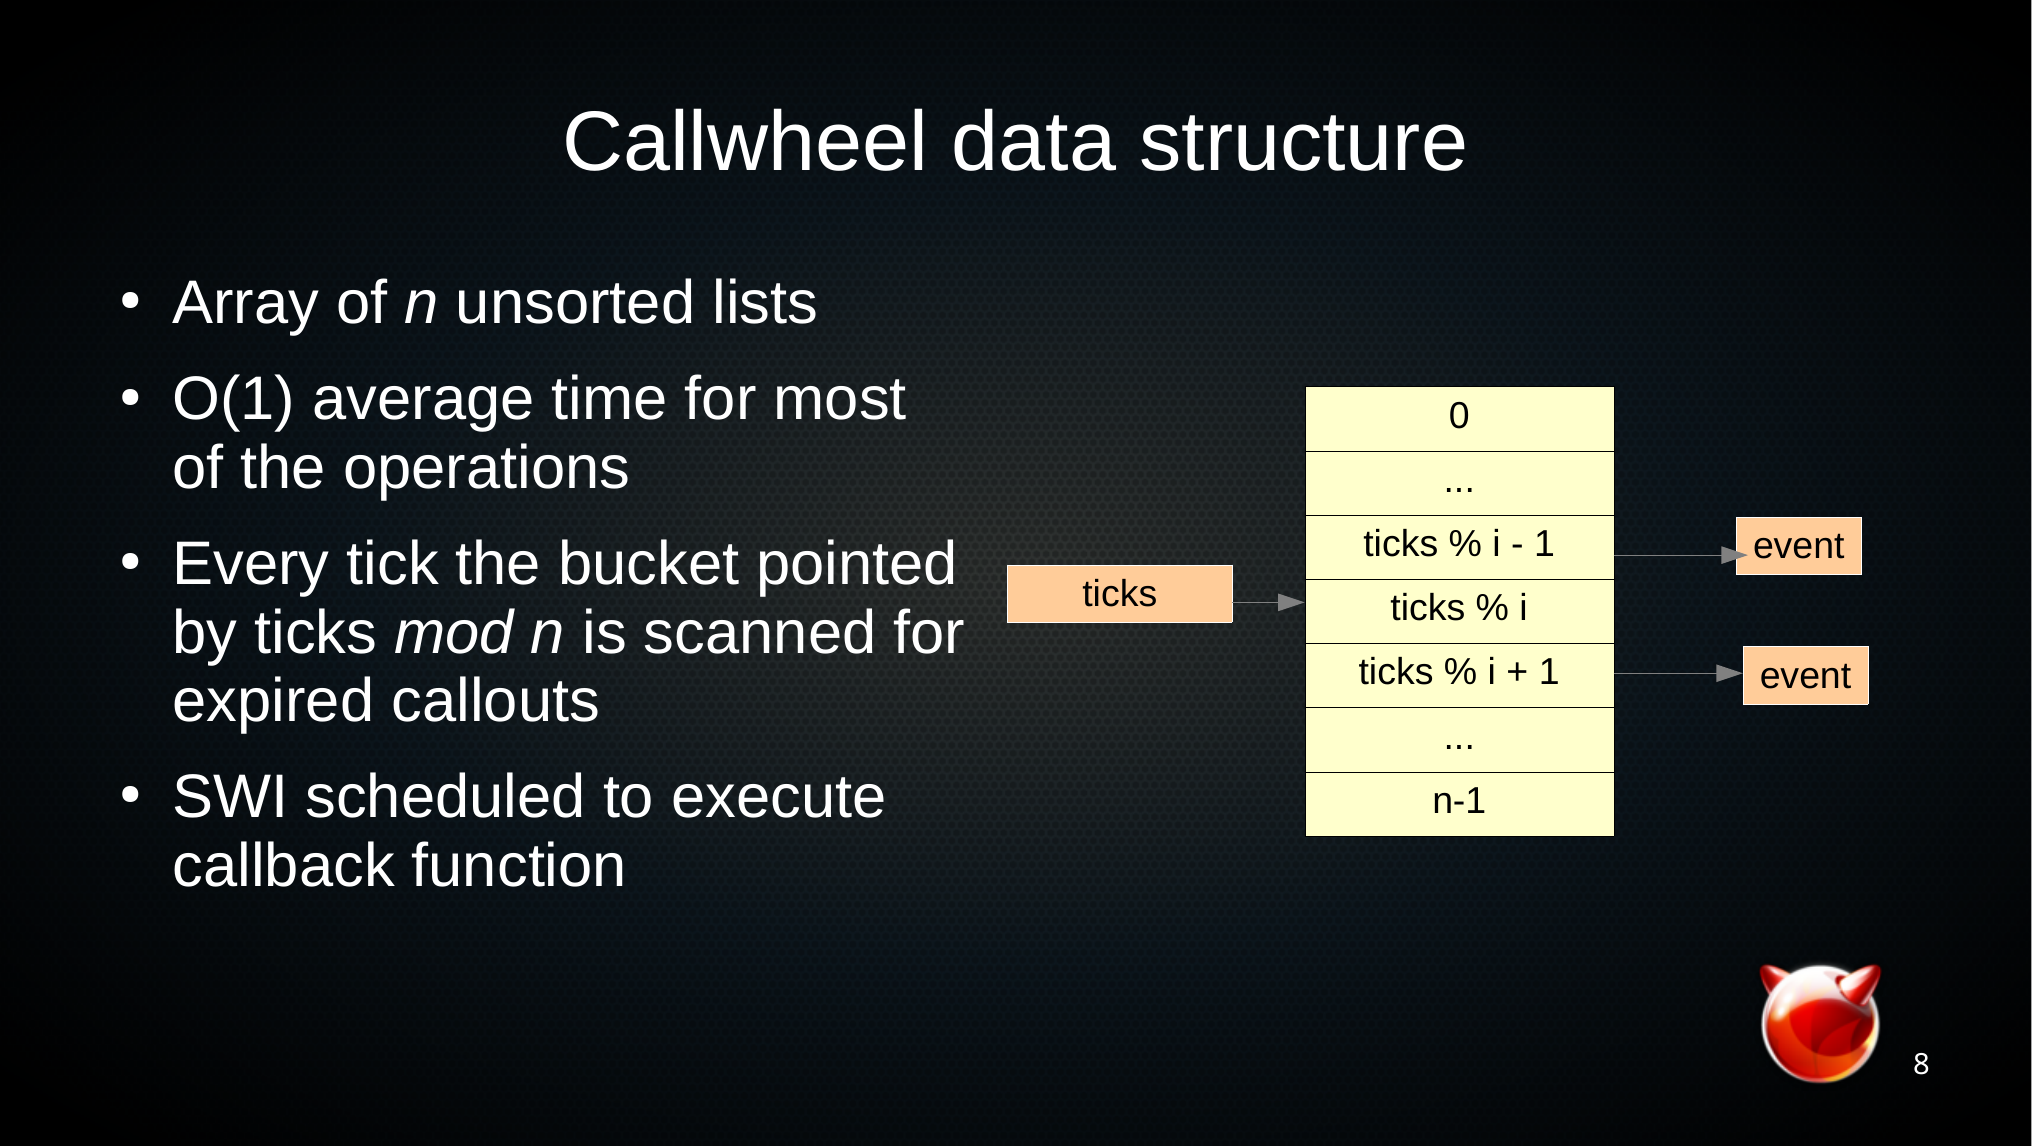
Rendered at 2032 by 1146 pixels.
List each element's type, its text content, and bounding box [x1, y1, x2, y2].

table_cell ... [1306, 452, 1614, 515]
table_header event [1744, 647, 1868, 704]
picture [0, 0, 2032, 1146]
list Array of n unsorted lists O(1) average time for most of the operations Every tick the bucket pointed by ticks mod n is scanned for expired callouts SWI scheduled to execute callback function [101, 268, 974, 1025]
table_cell ... [1306, 708, 1614, 772]
table_cell ticks % i [1306, 580, 1614, 643]
table_header ticks [1008, 566, 1232, 622]
title Callwheel data structure [101, 45, 1930, 237]
table_cell n-1 [1306, 773, 1614, 836]
table_cell ticks % i - 1 [1306, 516, 1614, 579]
table_header event [1737, 518, 1861, 574]
table_header 0 [1306, 387, 1614, 451]
table_cell ticks % i + 1 [1306, 644, 1614, 707]
